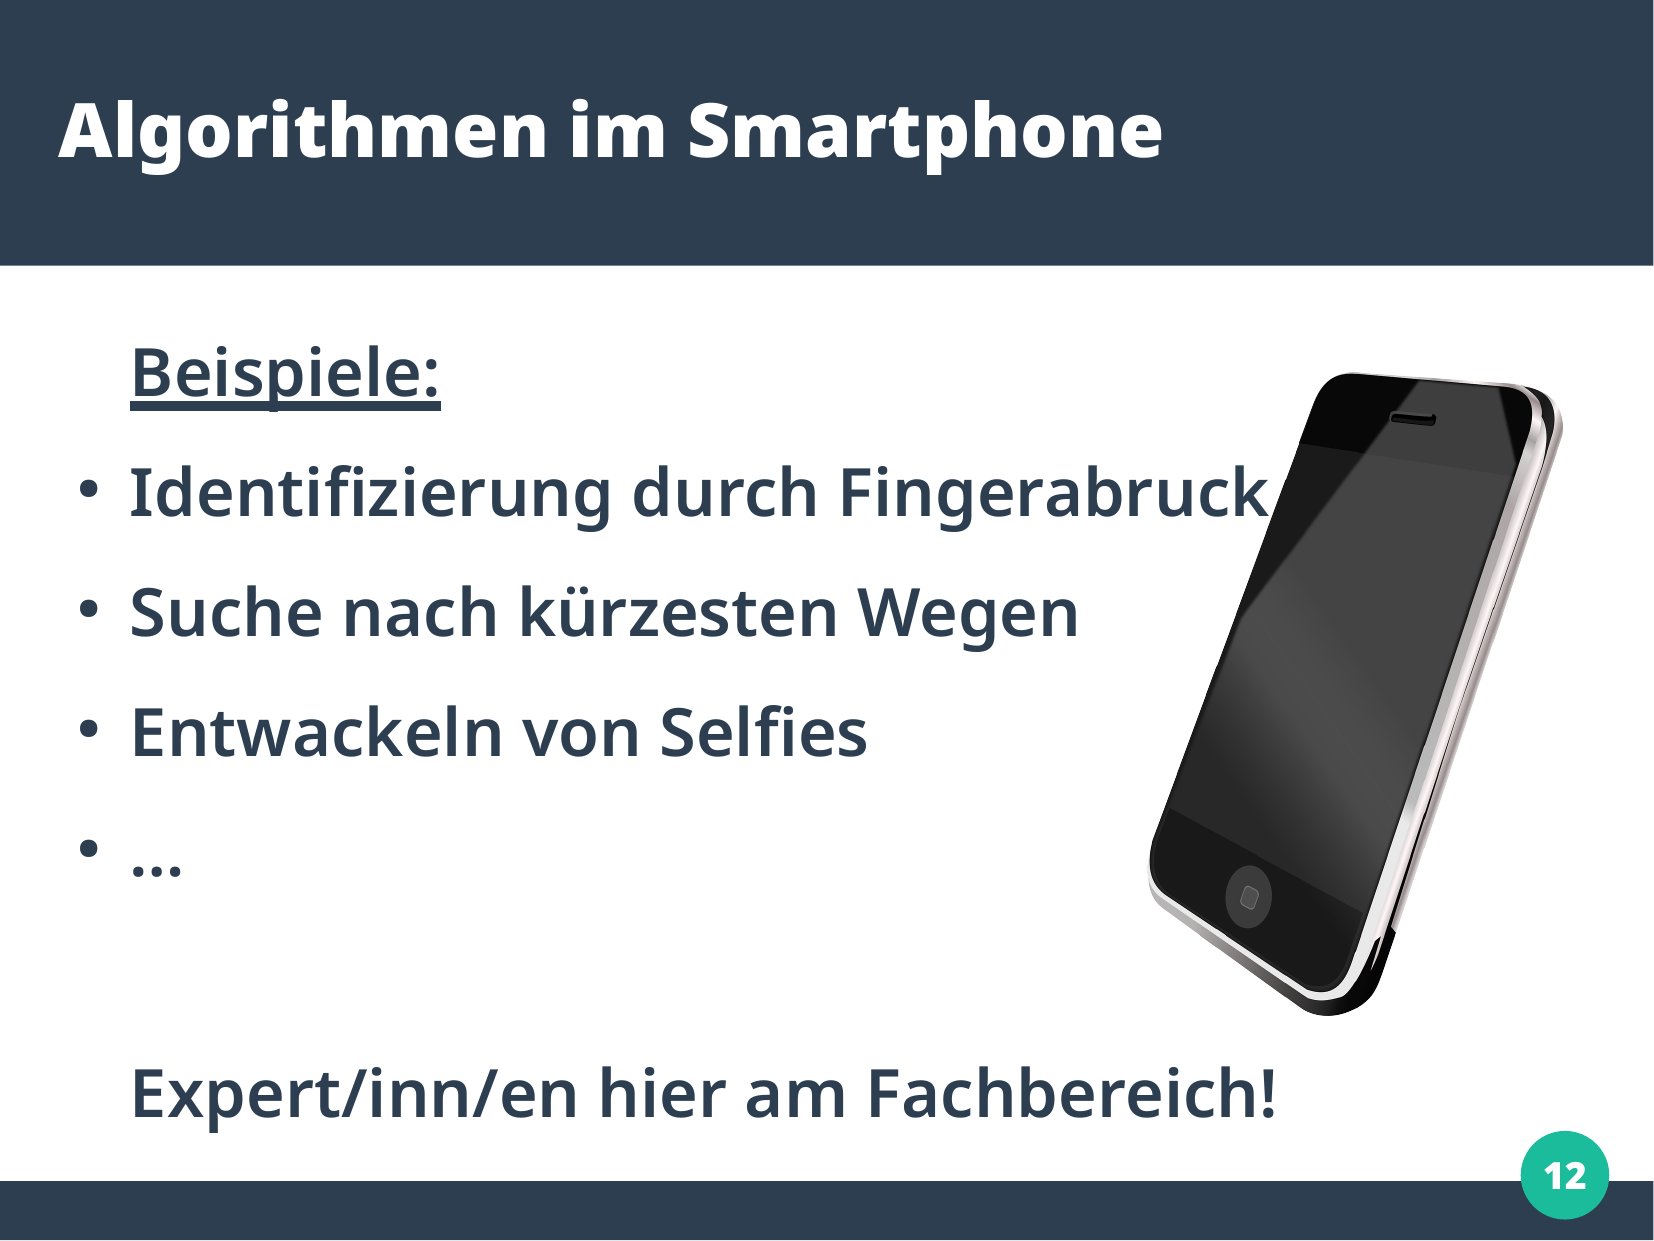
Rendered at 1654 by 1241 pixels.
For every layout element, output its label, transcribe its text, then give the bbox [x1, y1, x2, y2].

list Beispiele: Identifizierung durch Fingerabruck Suche nach kürzesten Wegen Entwackeln von Selfies … Expert/inn/en hier am Fachbereich! [59, 324, 1595, 1152]
title Algorithmen im Smartphone [59, 49, 1595, 207]
picture [1147, 372, 1563, 1016]
